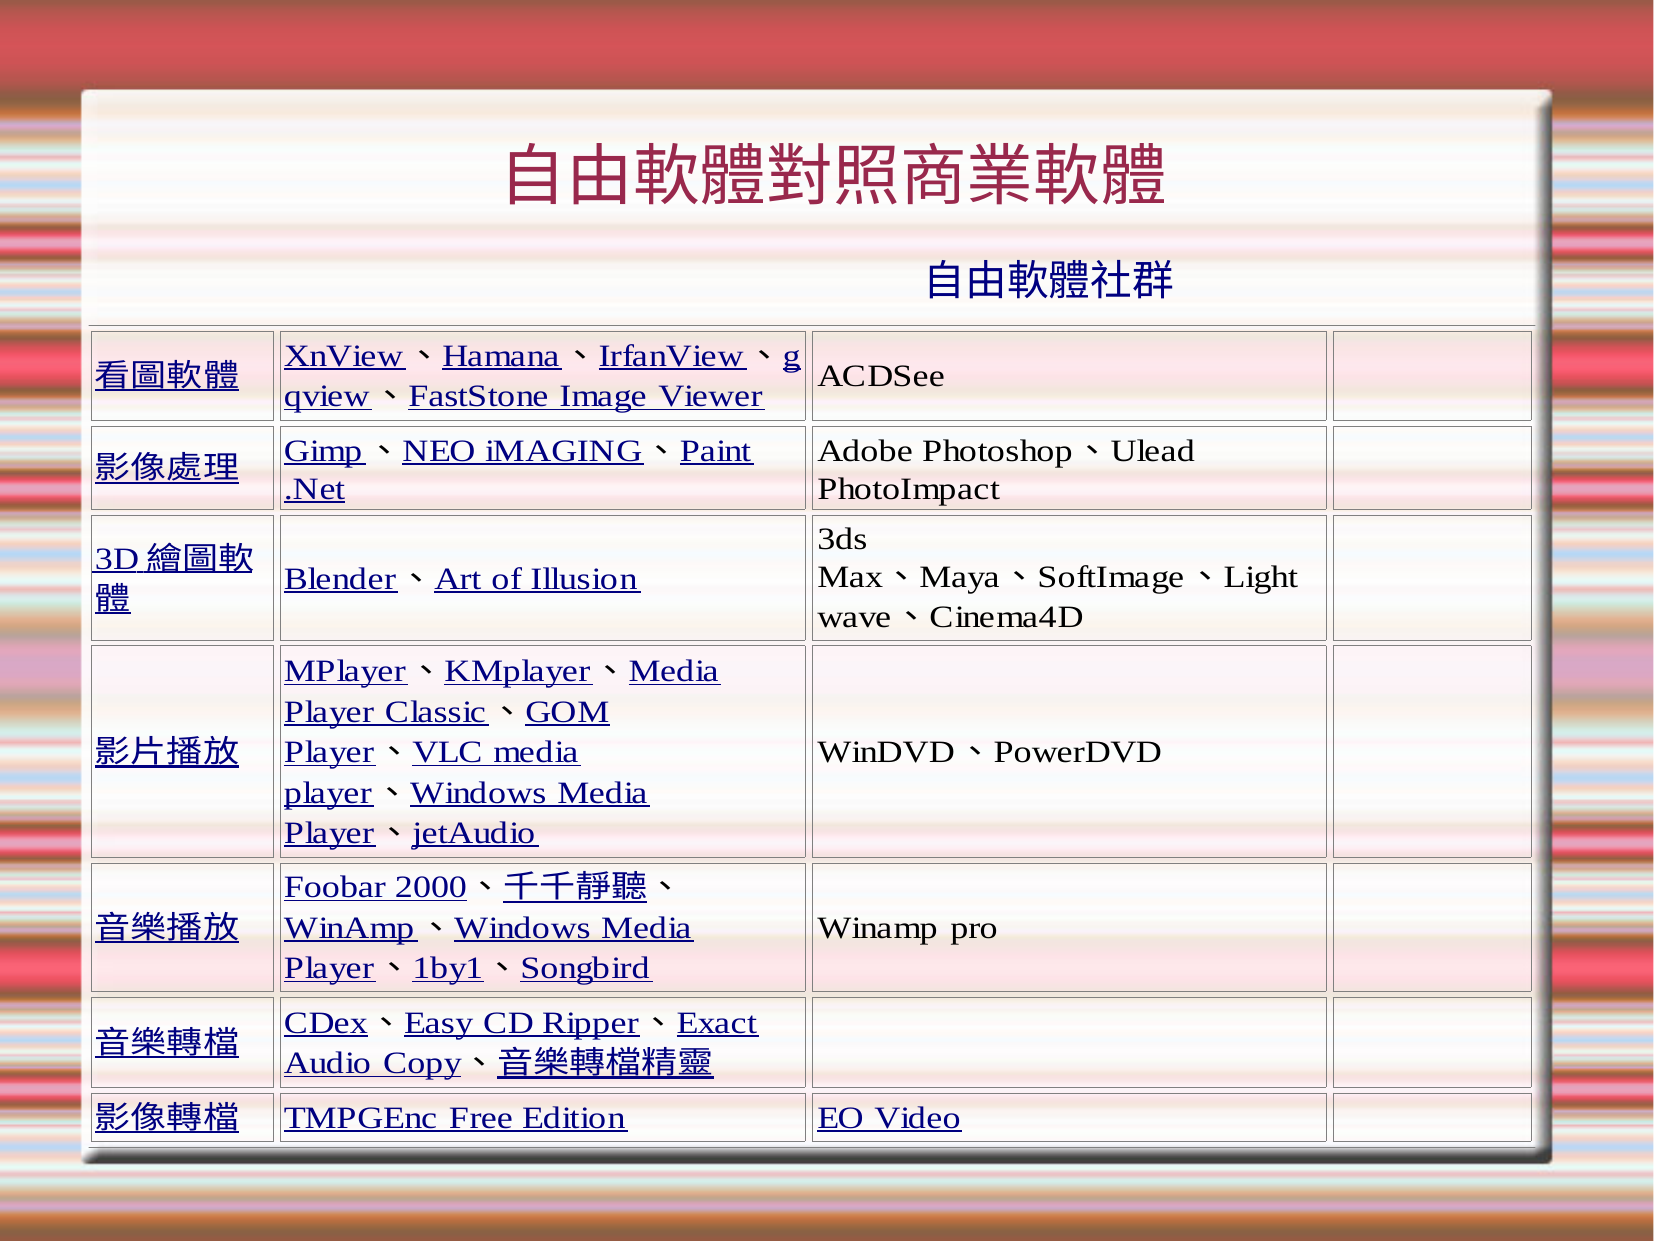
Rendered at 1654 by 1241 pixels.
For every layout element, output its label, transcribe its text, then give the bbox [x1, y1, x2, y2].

picture [0, 0, 1654, 1241]
chart [88, 324, 1536, 1152]
title 自由軟體對照商業軟體 自由軟體社群 [121, 114, 1534, 322]
